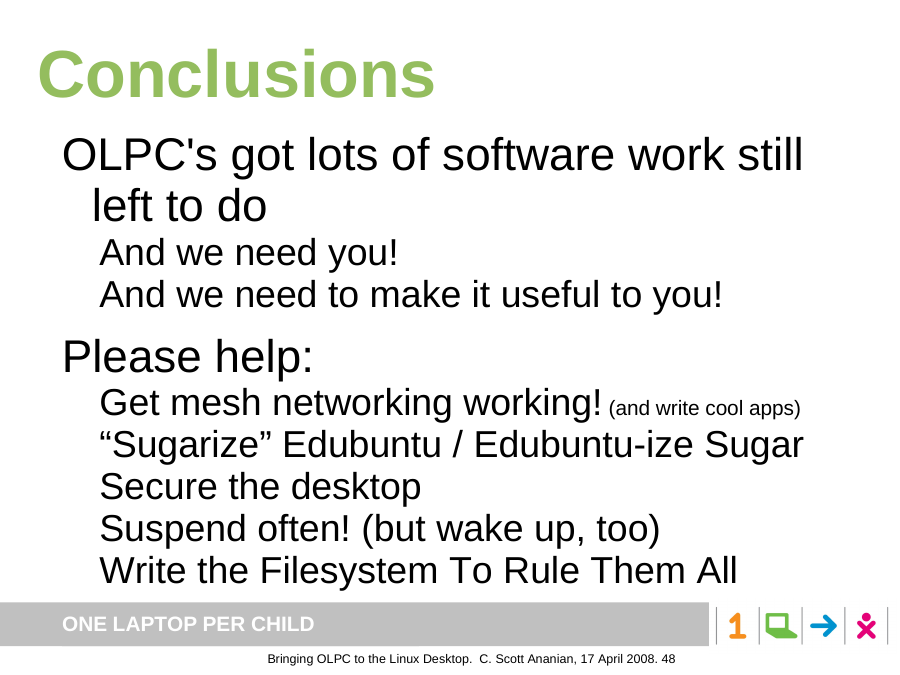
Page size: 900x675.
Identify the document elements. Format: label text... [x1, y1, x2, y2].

title Conclusions [37, 37, 856, 211]
picture [844, 598, 897, 654]
list OLPC's got lots of software work still left to do And we need you! And we need to make it useful to you! Please help: Get mesh networking working! (and write cool apps) “Sugarize” Edubuntu / Edubuntu-ize Sugar Secure the desktop Suspend often! (but wake up, too) Write the Filesystem To Rule Them All [61, 129, 844, 675]
